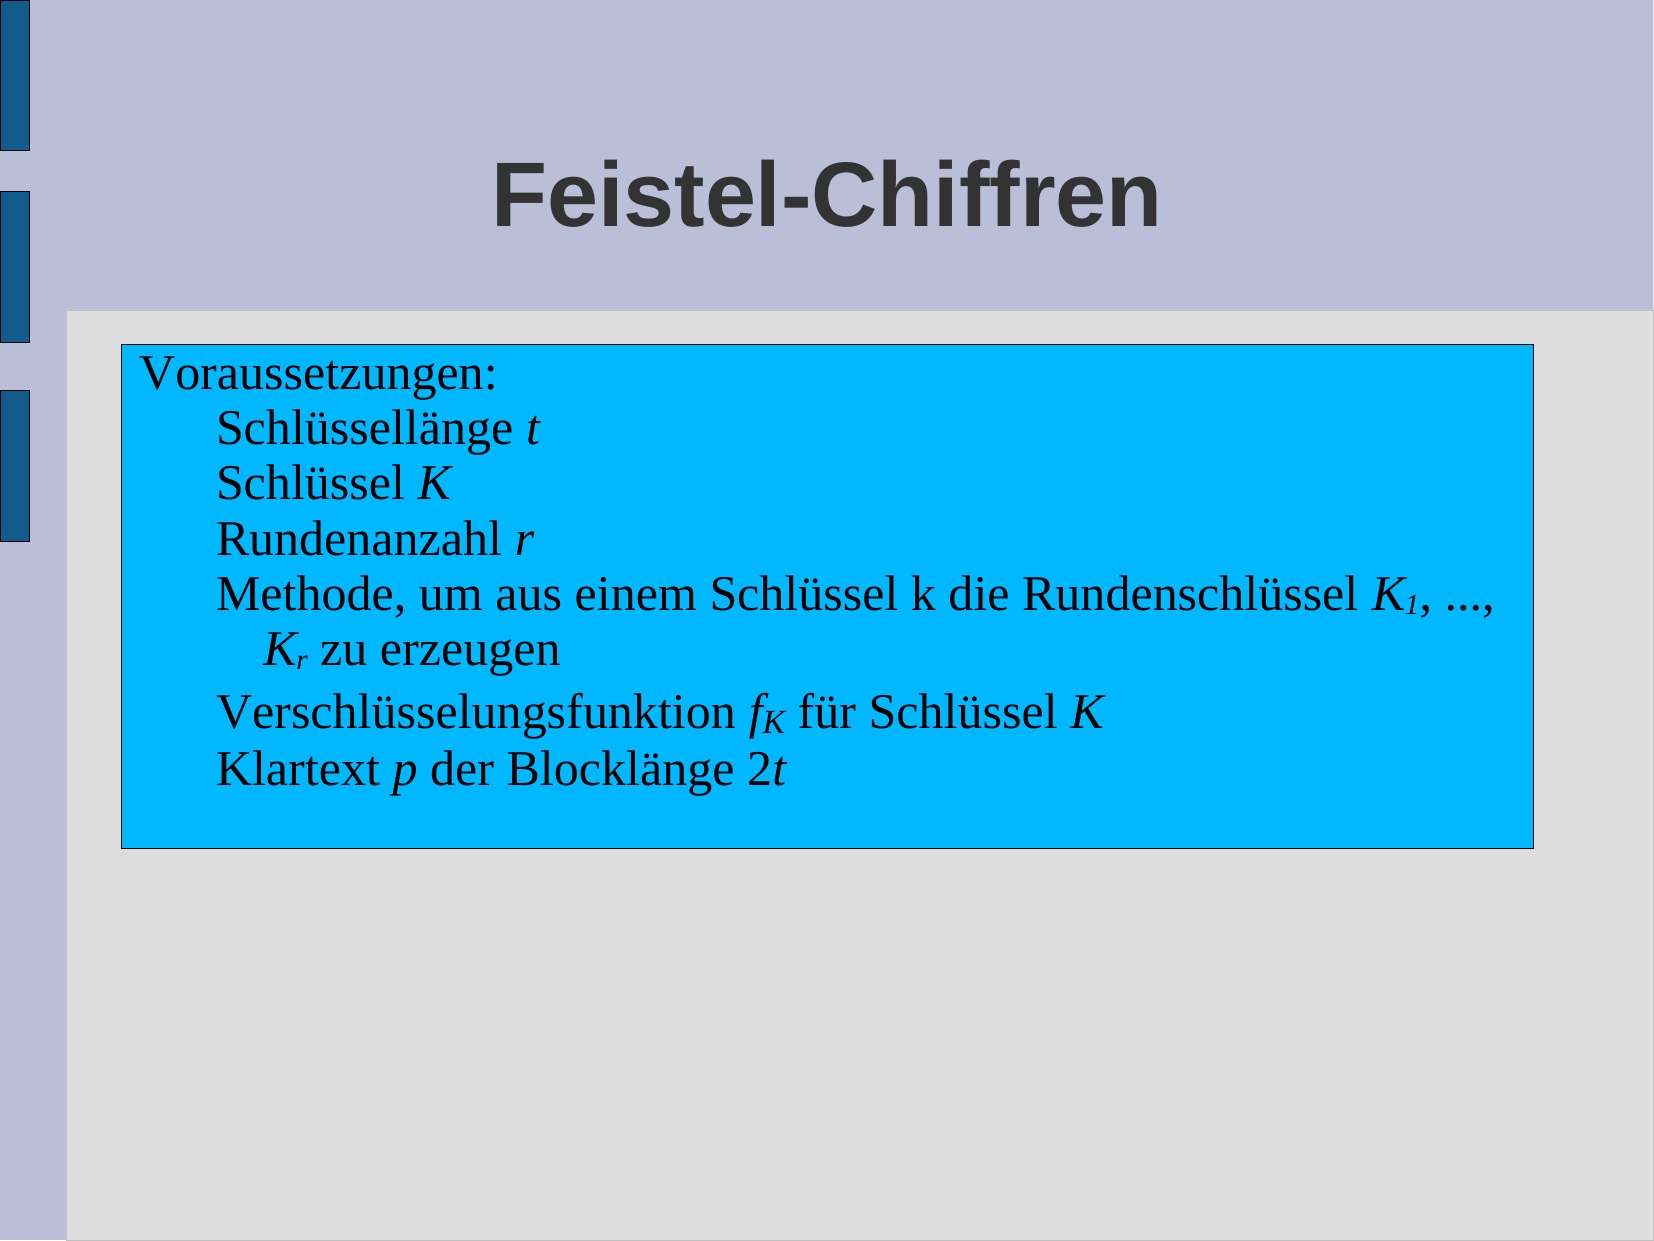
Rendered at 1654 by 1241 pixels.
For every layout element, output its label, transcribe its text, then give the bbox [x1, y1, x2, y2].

text_box Voraussetzungen: Schlüssellänge t Schlüssel K Rundenanzahl r Methode, um aus einem Schlüssel k die Rundenschlüssel K1, ..., Kr zu erzeugen Verschlüsselungsfunktion fK für Schlüssel K Klartext p der Blocklänge 2t [121, 344, 1534, 849]
title Feistel-Chiffren [121, 91, 1534, 299]
